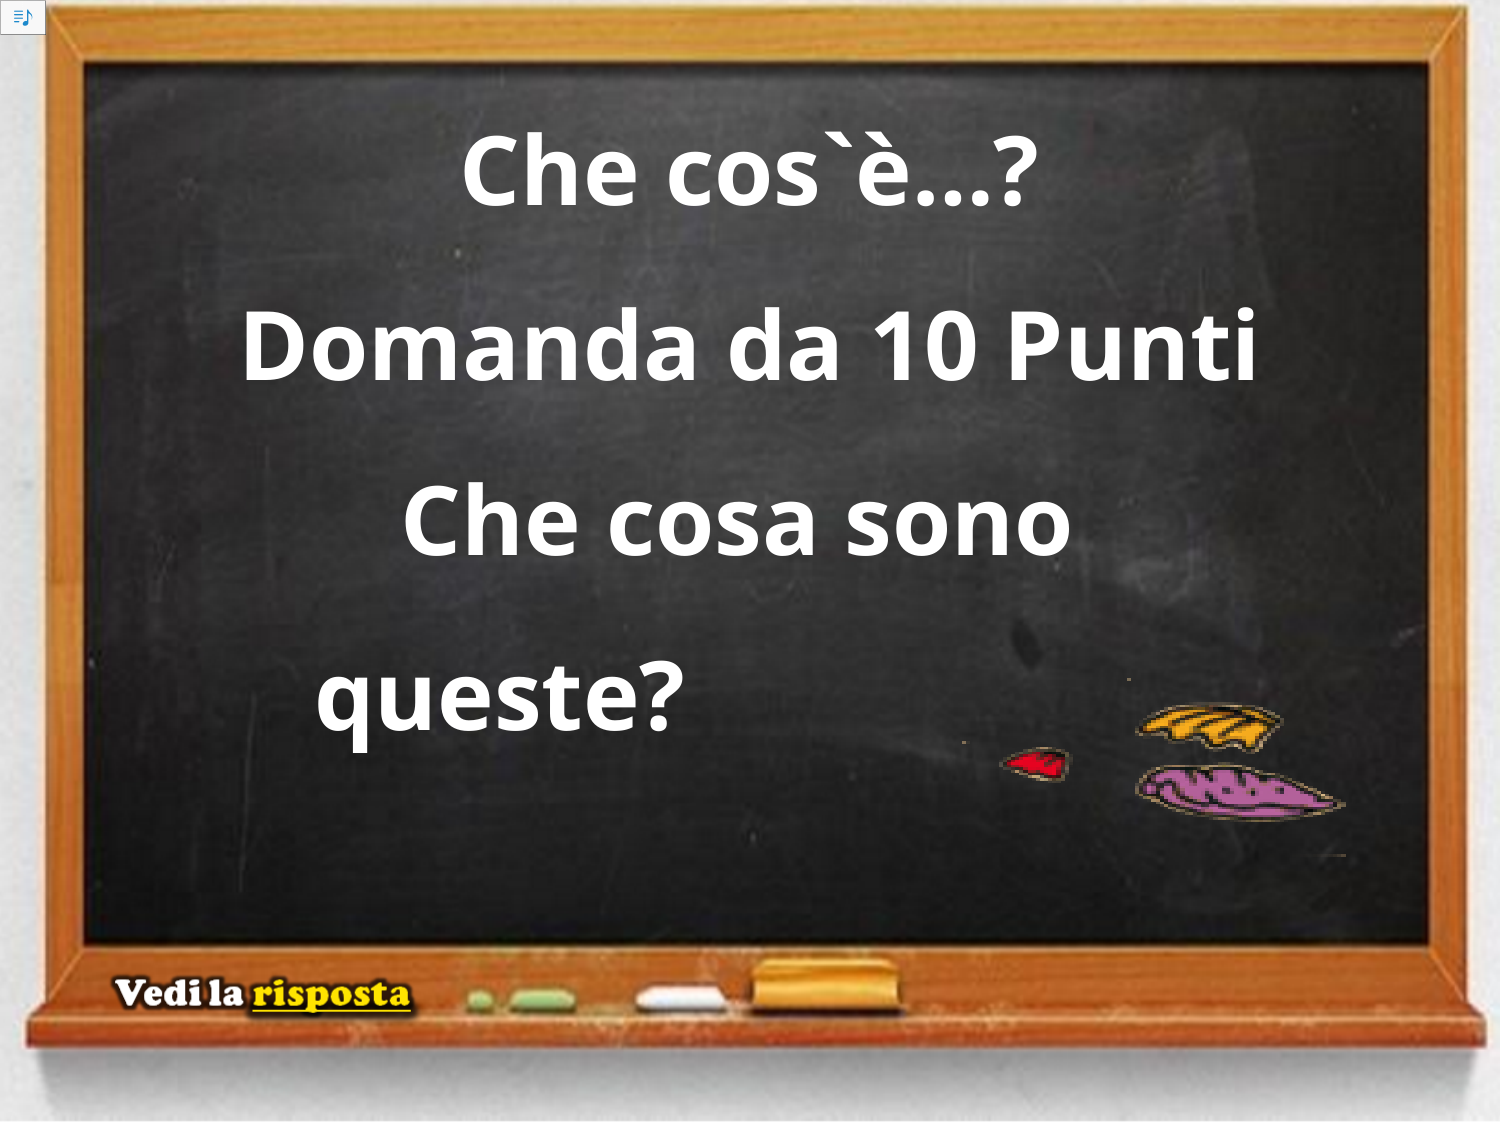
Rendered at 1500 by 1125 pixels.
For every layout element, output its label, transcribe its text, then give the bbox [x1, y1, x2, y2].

text_box Che cos`è…? Domanda da 10 Punti Che cosa sono queste? [87, 102, 1413, 1108]
picture [0, 0, 1500, 1125]
text_box [0, 0, 47, 36]
